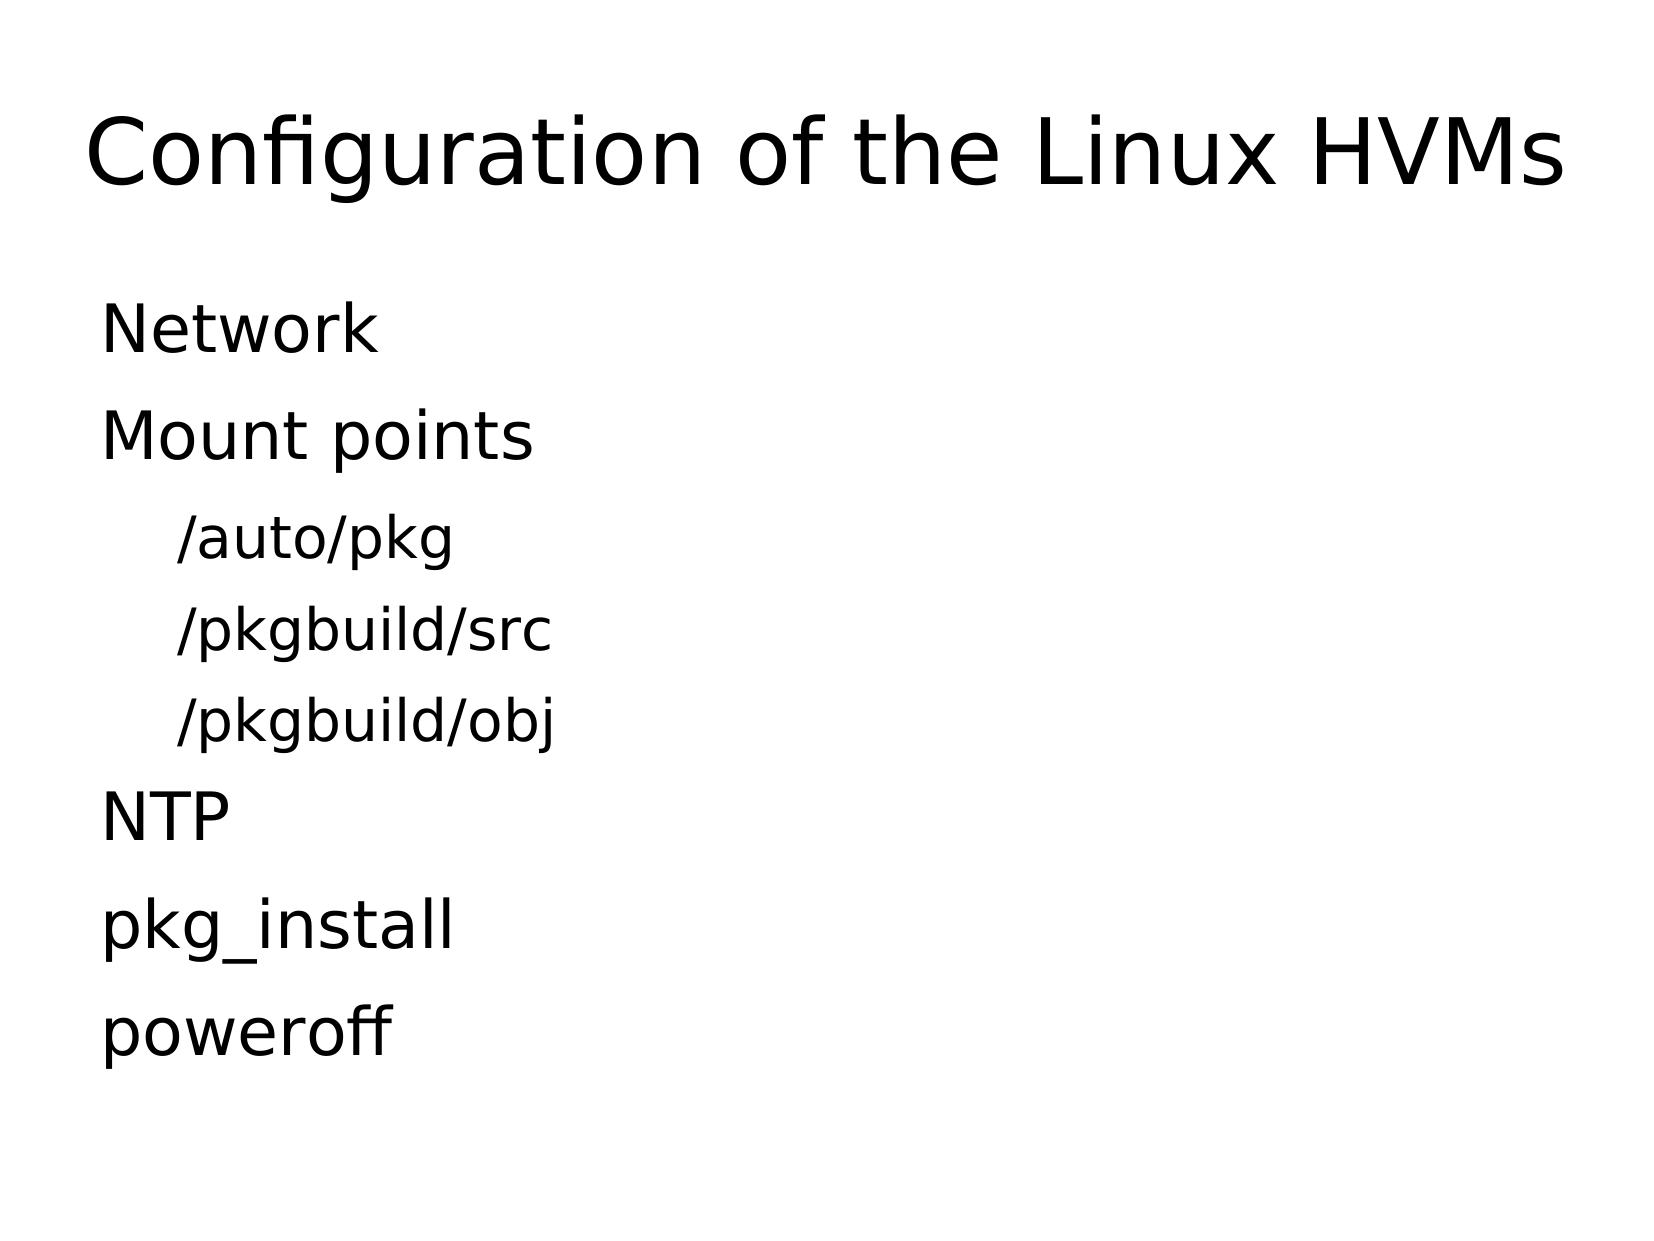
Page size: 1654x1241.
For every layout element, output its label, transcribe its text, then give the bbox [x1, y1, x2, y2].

title Configuration of the Linux HVMs [82, 49, 1571, 257]
list Network Mount points /auto/pkg /pkgbuild/src /pkgbuild/obj NTP pkg_install poweroff [82, 290, 1571, 1109]
